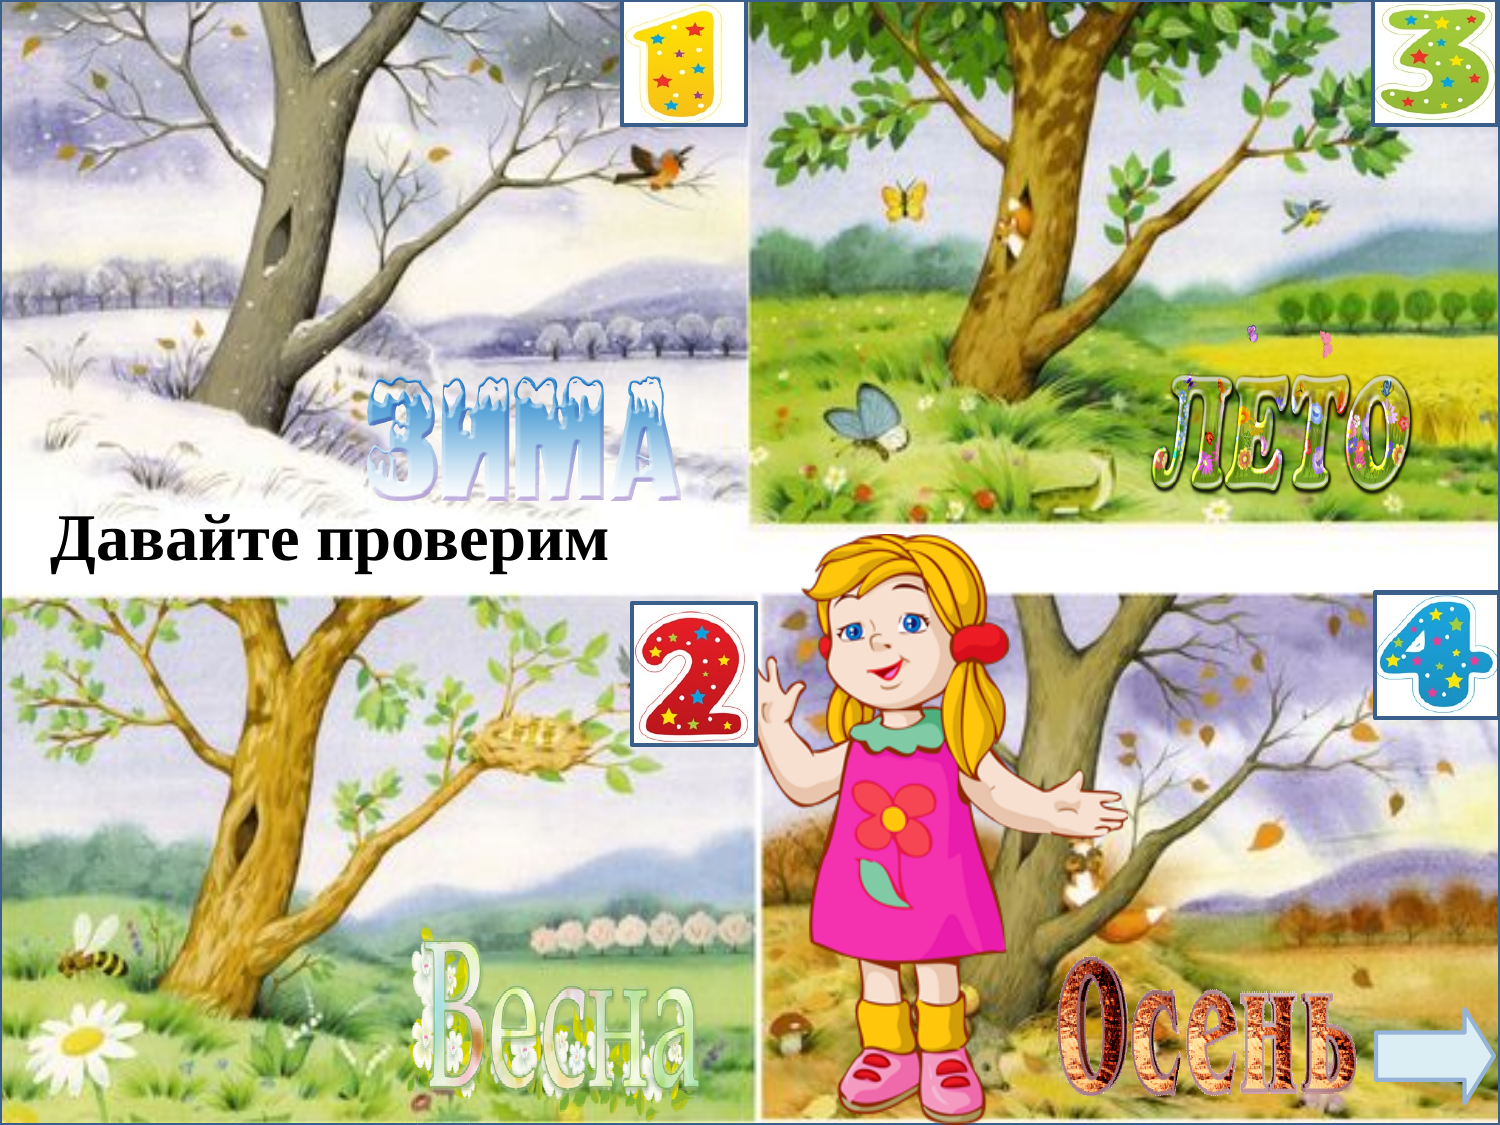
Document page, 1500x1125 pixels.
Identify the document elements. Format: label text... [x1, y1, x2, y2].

text_box Давайте проверим [0, 486, 726, 582]
text_box [0, 582, 756, 1125]
text_box [0, 0, 1500, 1125]
picture [726, 534, 1128, 1125]
